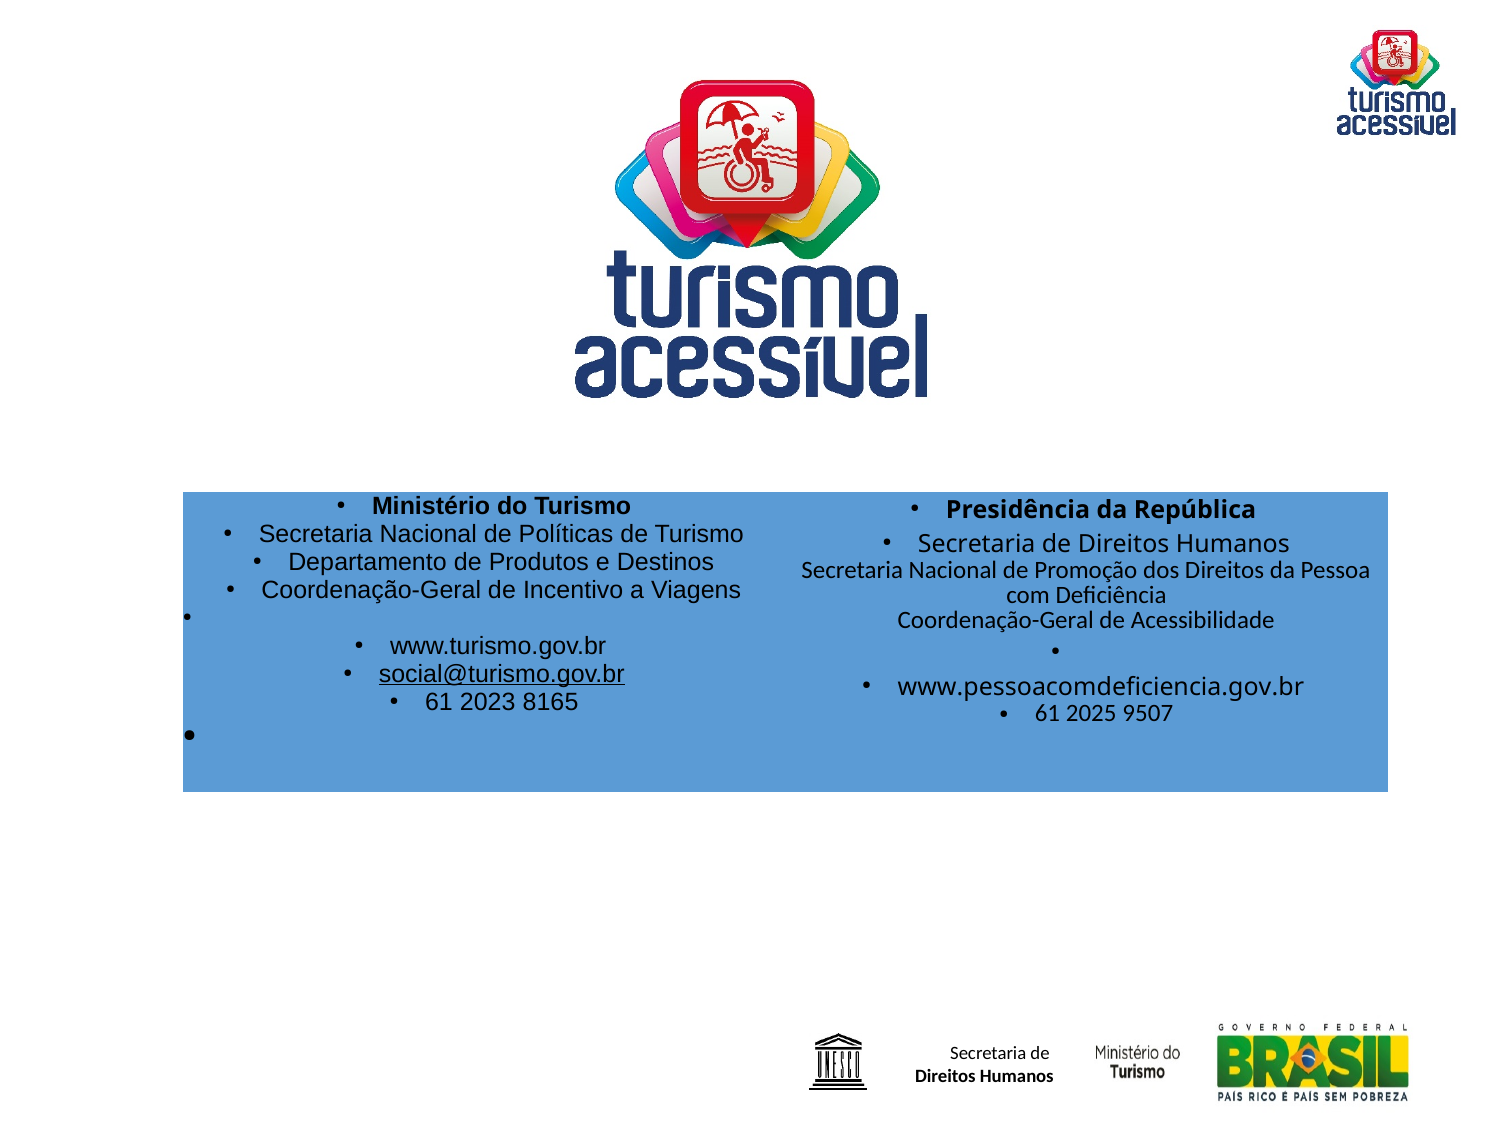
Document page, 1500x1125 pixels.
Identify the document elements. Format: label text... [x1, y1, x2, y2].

table_header Presidência da República Secretaria de Direitos Humanos Secretaria Nacional de Promoção dos Direitos da Pessoa com Deficiência Coordenação-Geral de Acessibilidade www.pessoacomdeficiencia.gov.br 61 2025 9507 [785, 492, 1388, 792]
table_header Ministério do Turismo Secretaria Nacional de Políticas de Turismo Departamento de Produtos e Destinos Coordenação-Geral de Incentivo a Viagens www.turismo.gov.br social@turismo.gov.br 61 2023 8165 [183, 492, 785, 792]
picture [549, 66, 954, 409]
